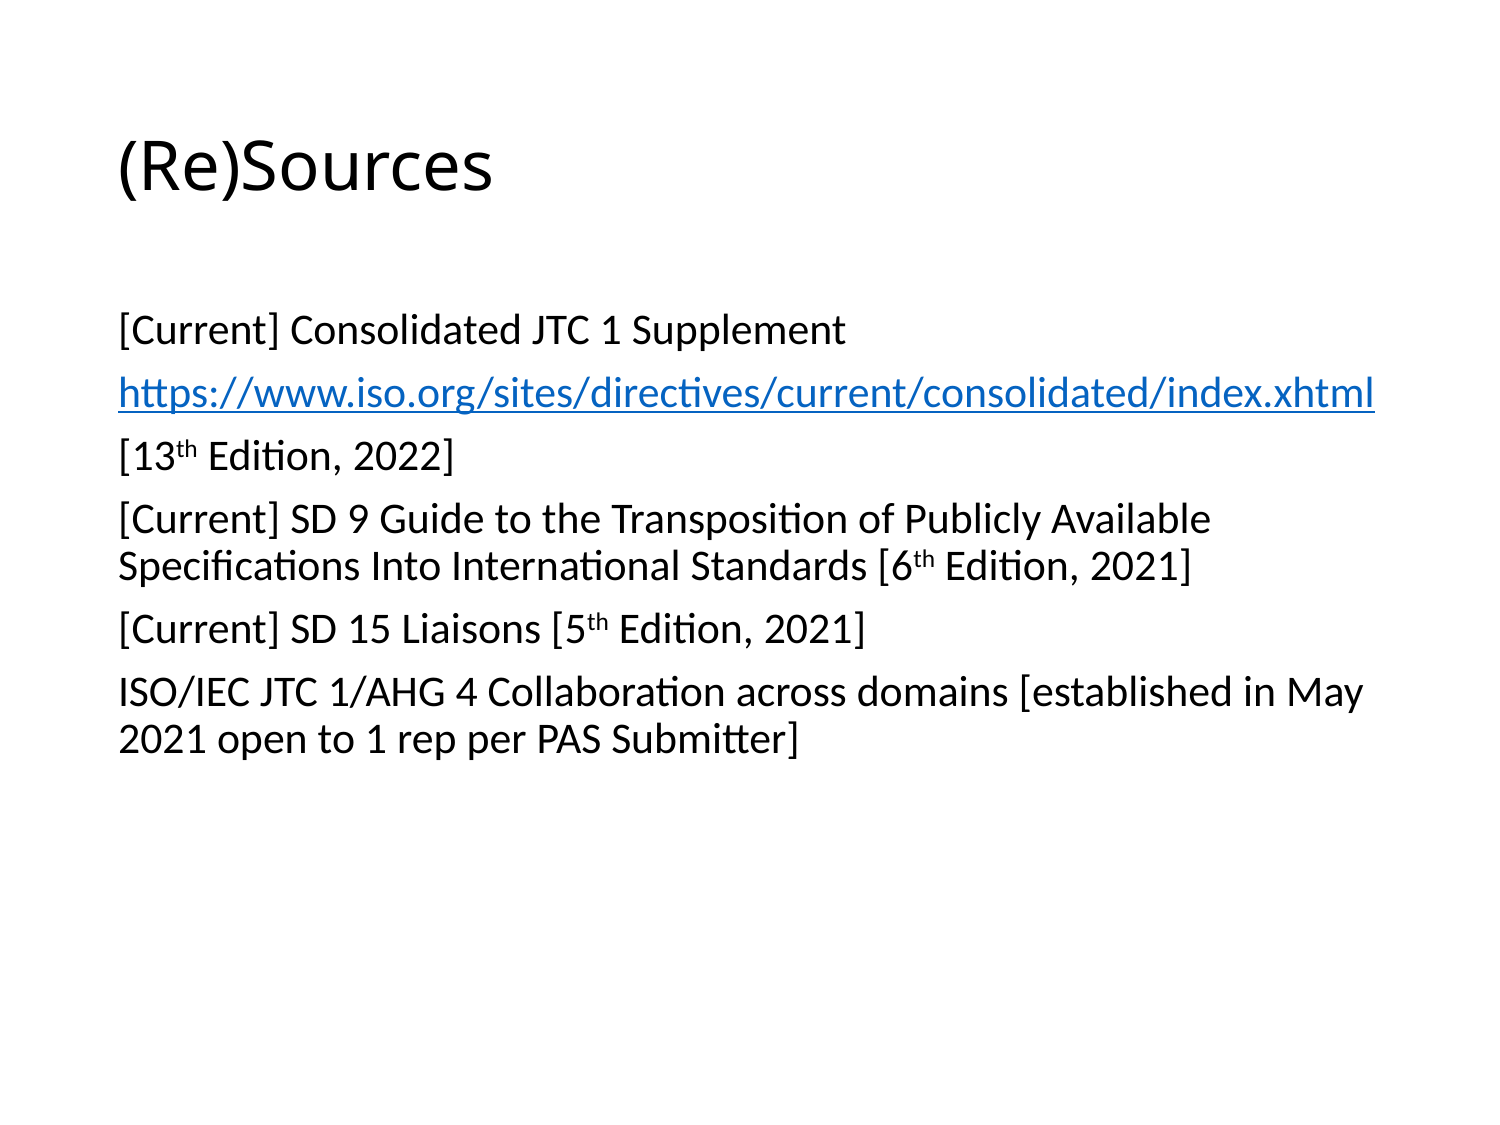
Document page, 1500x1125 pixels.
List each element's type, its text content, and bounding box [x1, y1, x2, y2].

title (Re)Sources [103, 59, 1397, 278]
list [Current] Consolidated JTC 1 Supplement https://www.iso.org/sites/directives/current/consolidated/index.xhtml [13th Edition, 2022] [Current] SD 9 Guide to the Transposition of Publicly Available Specifications Into International Standards [6th Edition, 2021] [Current] SD 15 Liaisons [5th Edition, 2021] ISO/IEC JTC 1/AHG 4 Collaboration across domains [established in May 2021 open to 1 rep per PAS Submitter] [103, 299, 1397, 1014]
